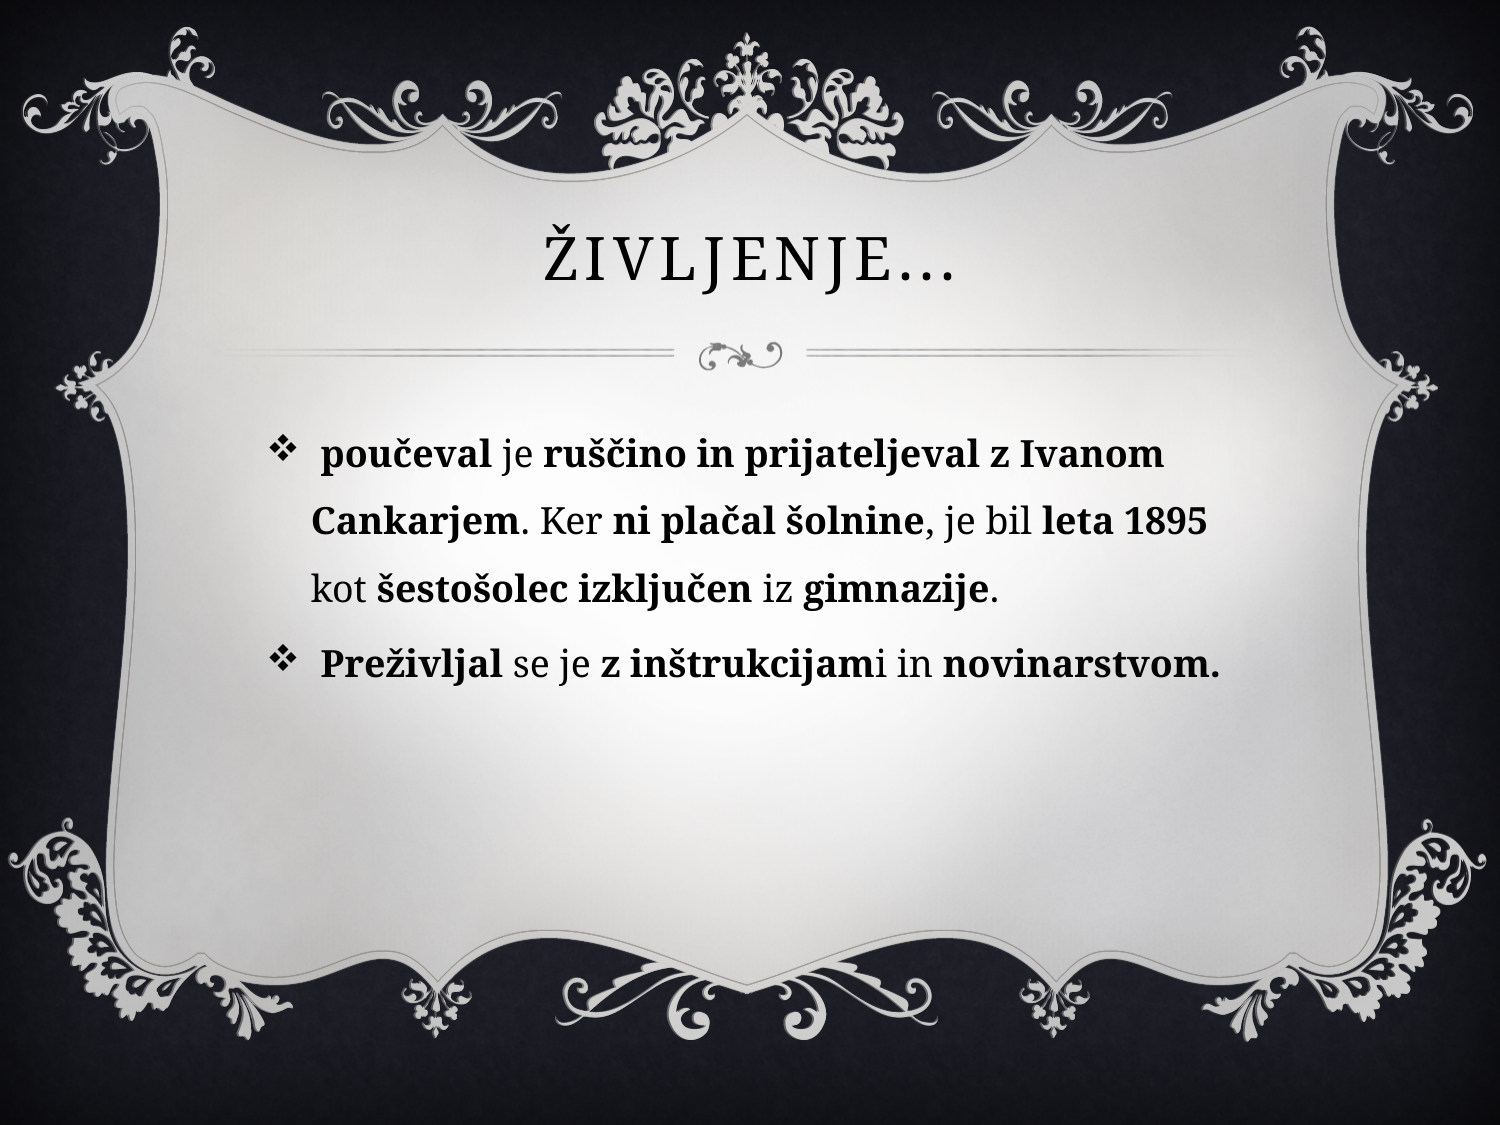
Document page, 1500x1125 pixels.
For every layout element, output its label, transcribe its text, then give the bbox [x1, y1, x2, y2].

list poučeval je ruščino in prijateljeval z Ivanom Cankarjem. Ker ni plačal šolnine, je bil leta 1895 kot šestošolec izključen iz gimnazije. Preživljal se je z inštrukcijami in novinarstvom. [225, 399, 1275, 900]
title Življenje... [225, 212, 1275, 300]
picture [0, 0, 1500, 1125]
